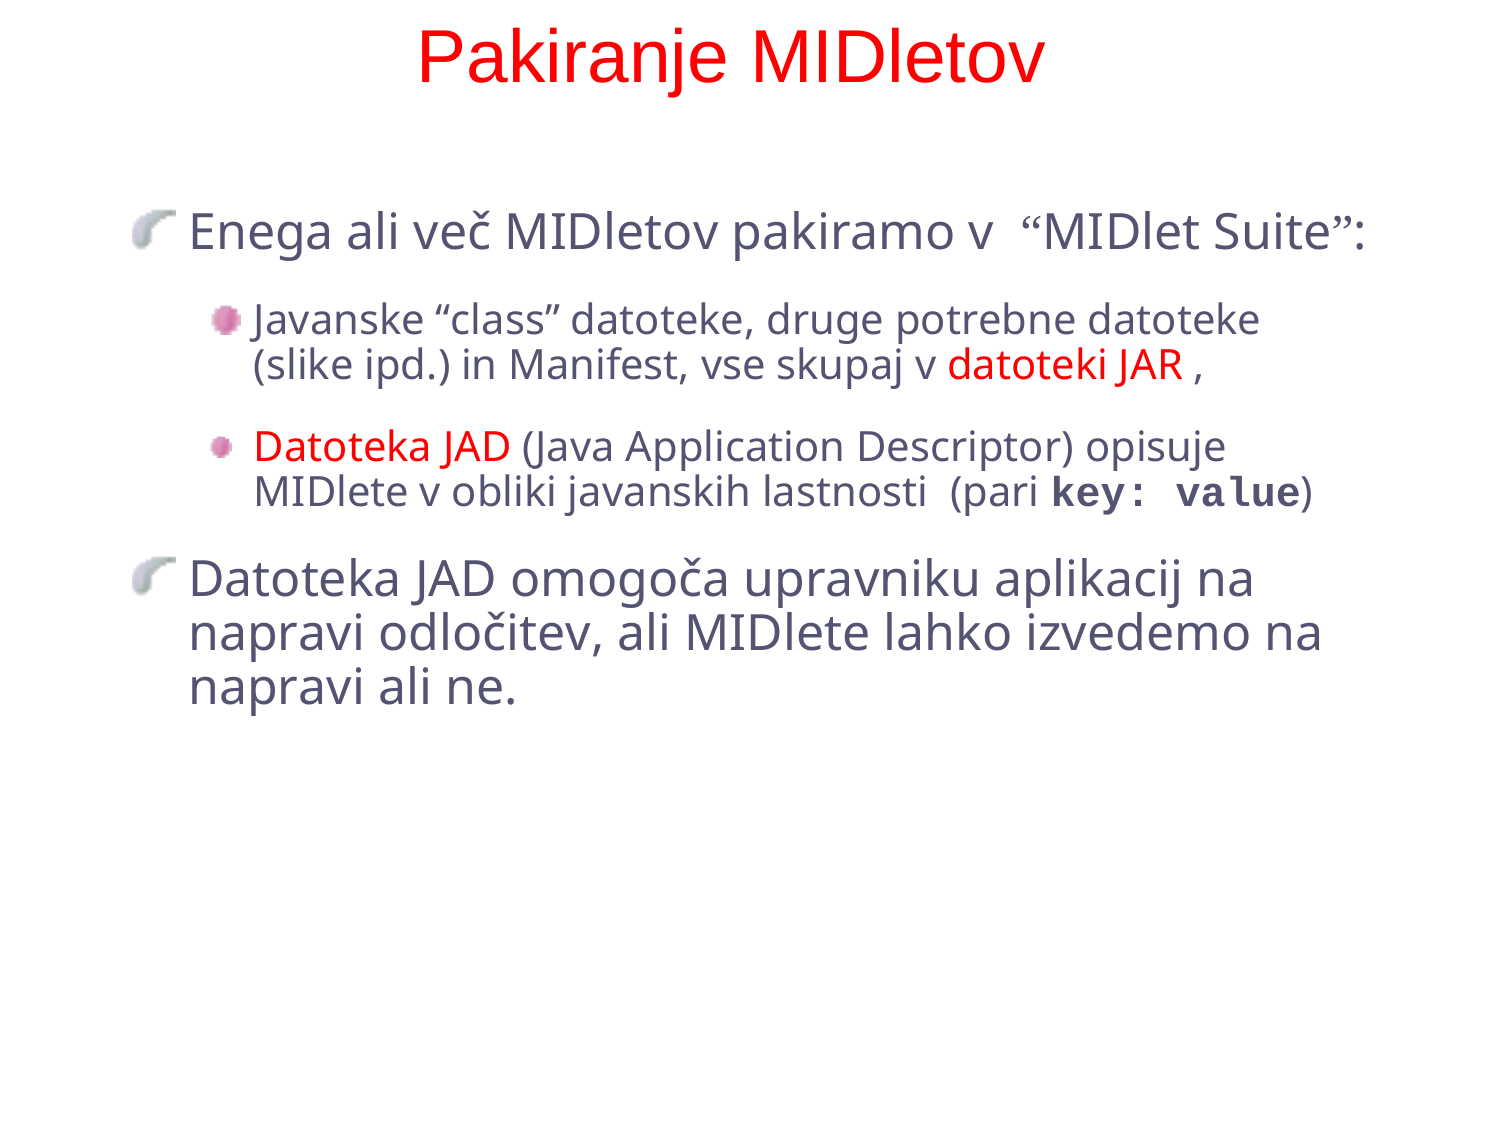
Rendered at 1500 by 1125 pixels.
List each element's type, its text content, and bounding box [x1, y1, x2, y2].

title Pakiranje MIDletov [93, 0, 1369, 106]
list Enega ali več MIDletov pakiramo v “MIDlet Suite”: Javanske “class” datoteke, druge potrebne datoteke (slike ipd.) in Manifest, vse skupaj v datoteki JAR , Datoteka JAD (Java Application Descriptor) opisuje MIDlete v obliki javanskih lastnosti (pari key: value) Datoteka JAD omogoča upravniku aplikacij na napravi odločitev, ali MIDlete lahko izvedemo na napravi ali ne. [117, 199, 1393, 875]
